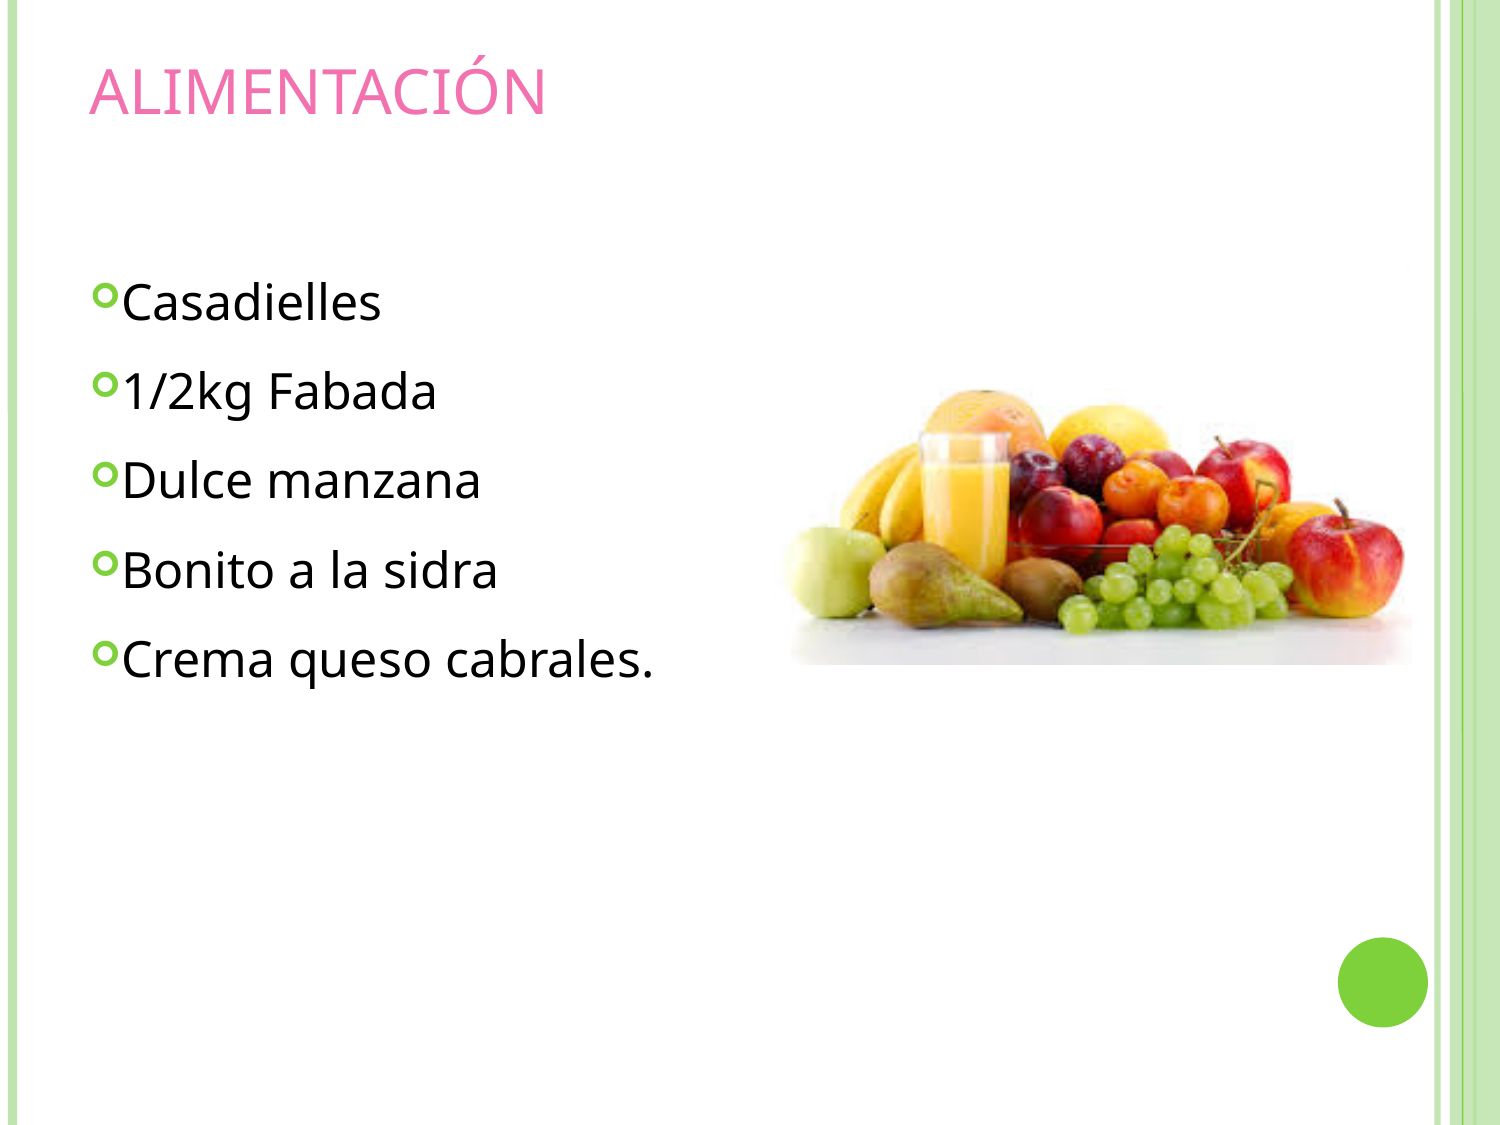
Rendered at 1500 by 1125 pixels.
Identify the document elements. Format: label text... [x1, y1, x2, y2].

list Casadielles 1/2kg Fabada Dulce manzana Bonito a la sidra Crema queso cabrales. [75, 262, 1300, 1062]
picture [773, 267, 1412, 665]
title ALIMENTACIÓN [75, 45, 1300, 233]
